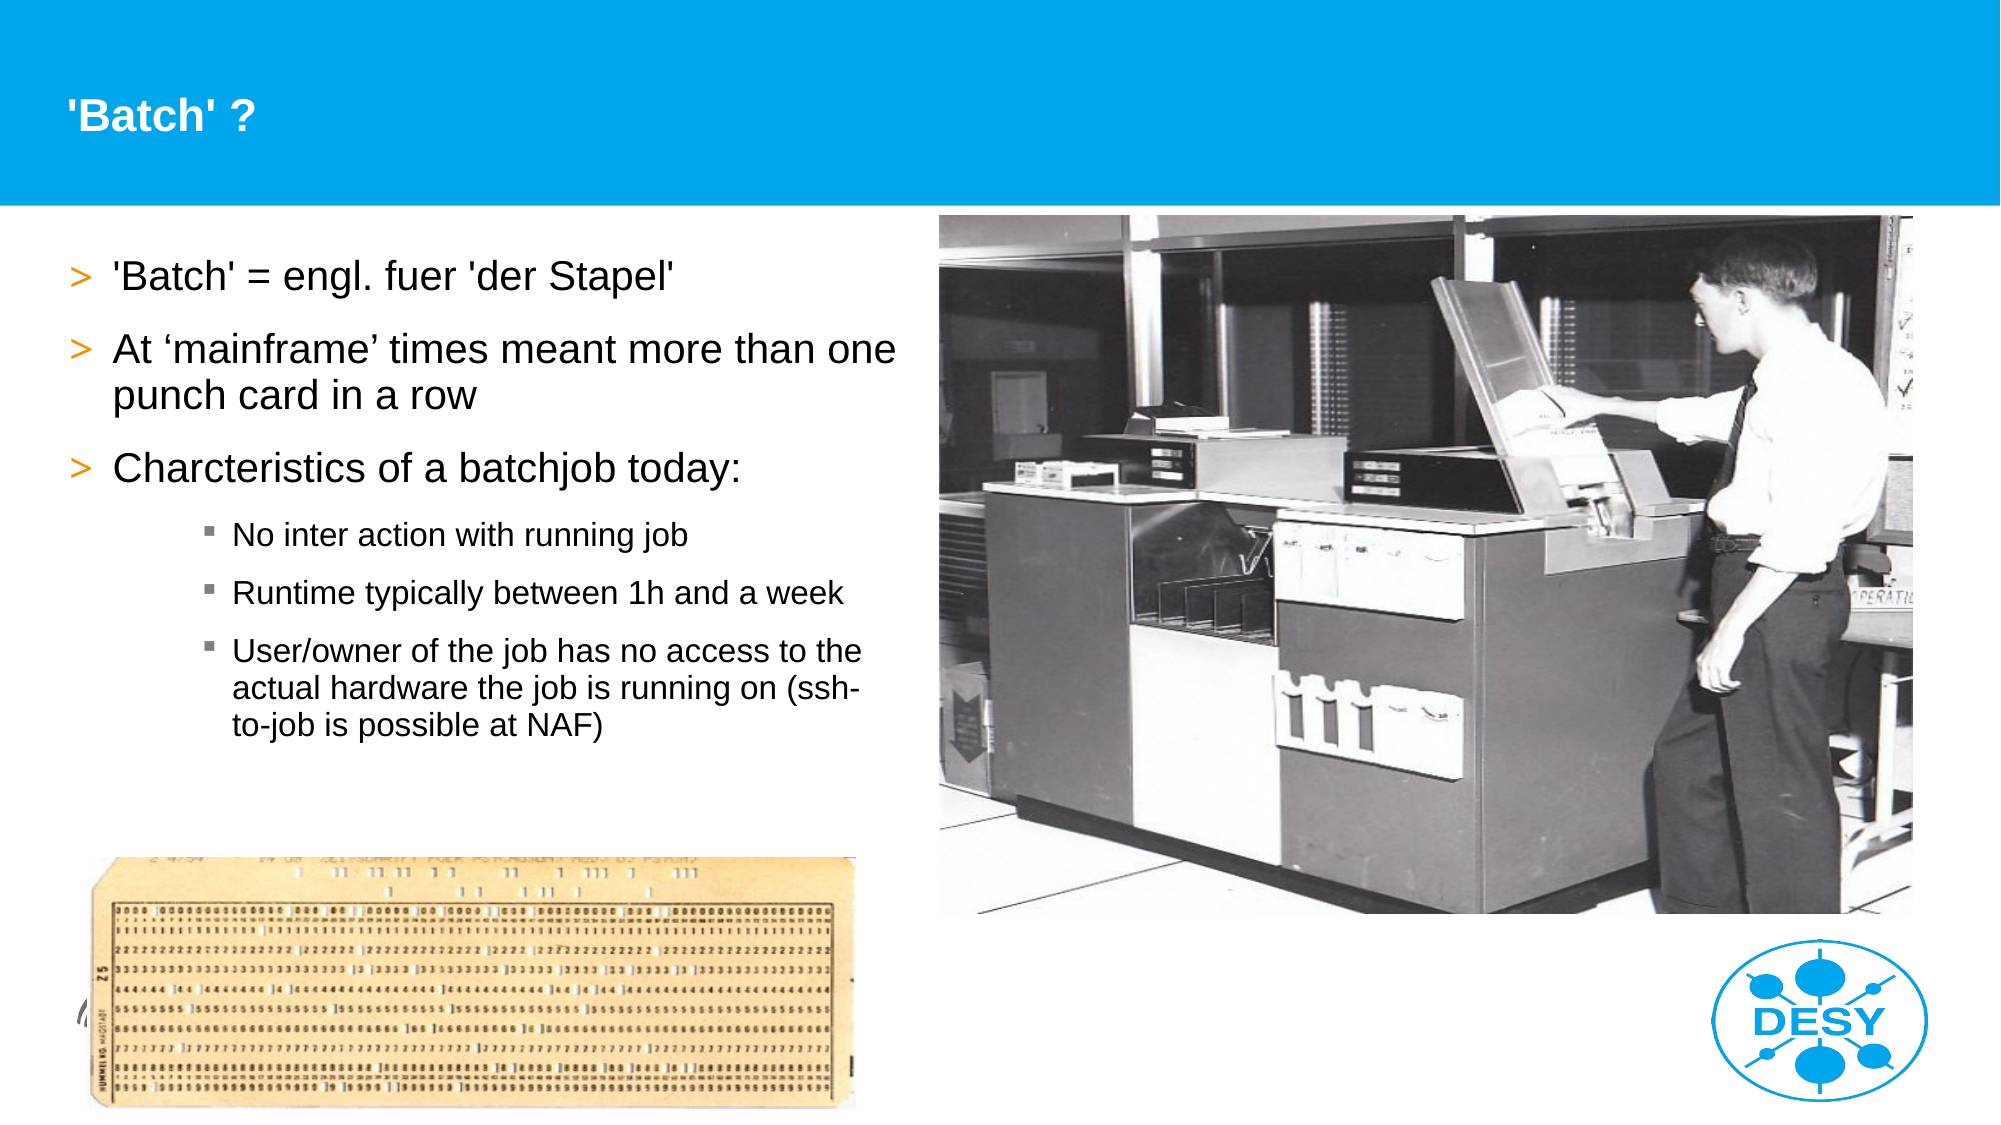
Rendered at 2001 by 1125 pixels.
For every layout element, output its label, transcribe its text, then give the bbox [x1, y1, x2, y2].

title 'Batch' ? [66, 0, 1933, 268]
list 'Batch' = engl. fuer 'der Stapel' At ‘mainframe’ times meant more than one punch card in a row Charcteristics of a batchjob today: No inter action with running job Runtime typically between 1h and a week User/owner of the job has no access to the actual hardware the job is running on (ssh-to-job is possible at NAF) [25, 252, 899, 965]
picture [939, 215, 1913, 914]
picture [1711, 1026, 1802, 1102]
picture [1716, 943, 1924, 1099]
picture [77, 857, 856, 1109]
picture [1838, 1034, 1928, 1102]
picture [1826, 939, 1928, 1008]
picture [1711, 939, 1813, 1015]
